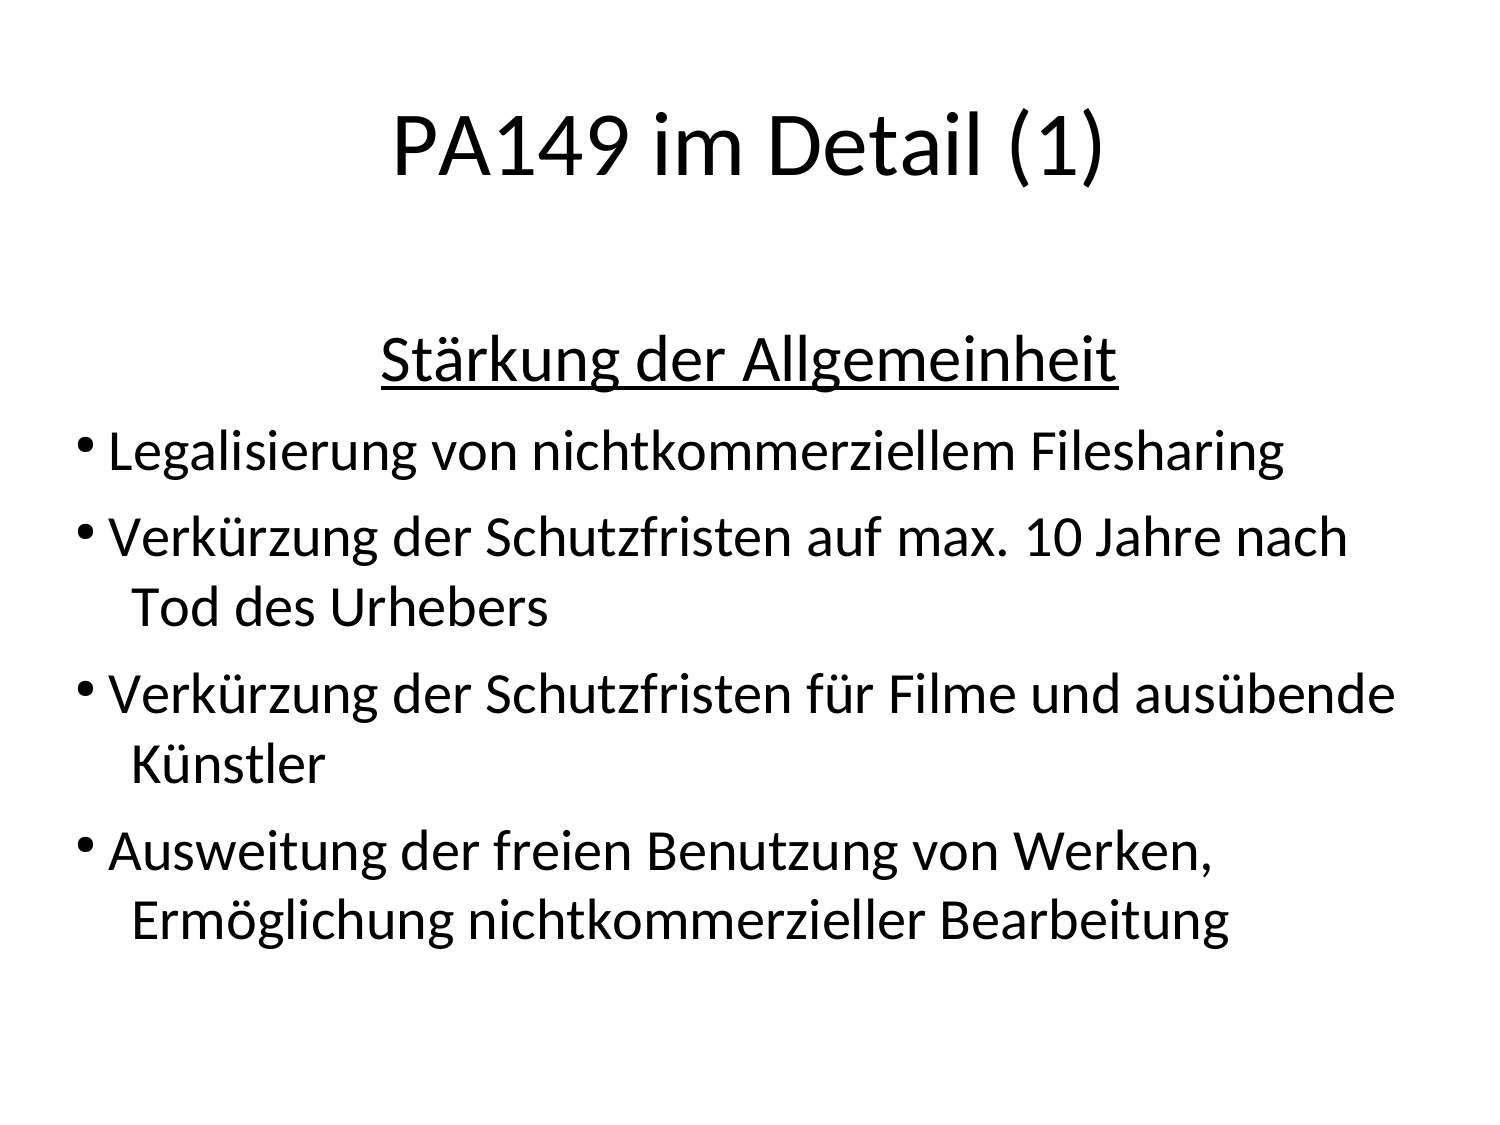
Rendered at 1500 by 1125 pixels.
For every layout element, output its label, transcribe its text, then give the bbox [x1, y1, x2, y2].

subtitle Stärkung der Allgemeinheit Legalisierung von nichtkommerziellem Filesharing Verkürzung der Schutzfristen auf max. 10 Jahre nach Tod des Urhebers Verkürzung der Schutzfristen für Filme und ausübende Künstler Ausweitung der freien Benutzung von Werken, Ermöglichung nichtkommerzieller Bearbeitung [74, 269, 1425, 997]
text_box PA149 im Detail (1) [75, 45, 1426, 233]
